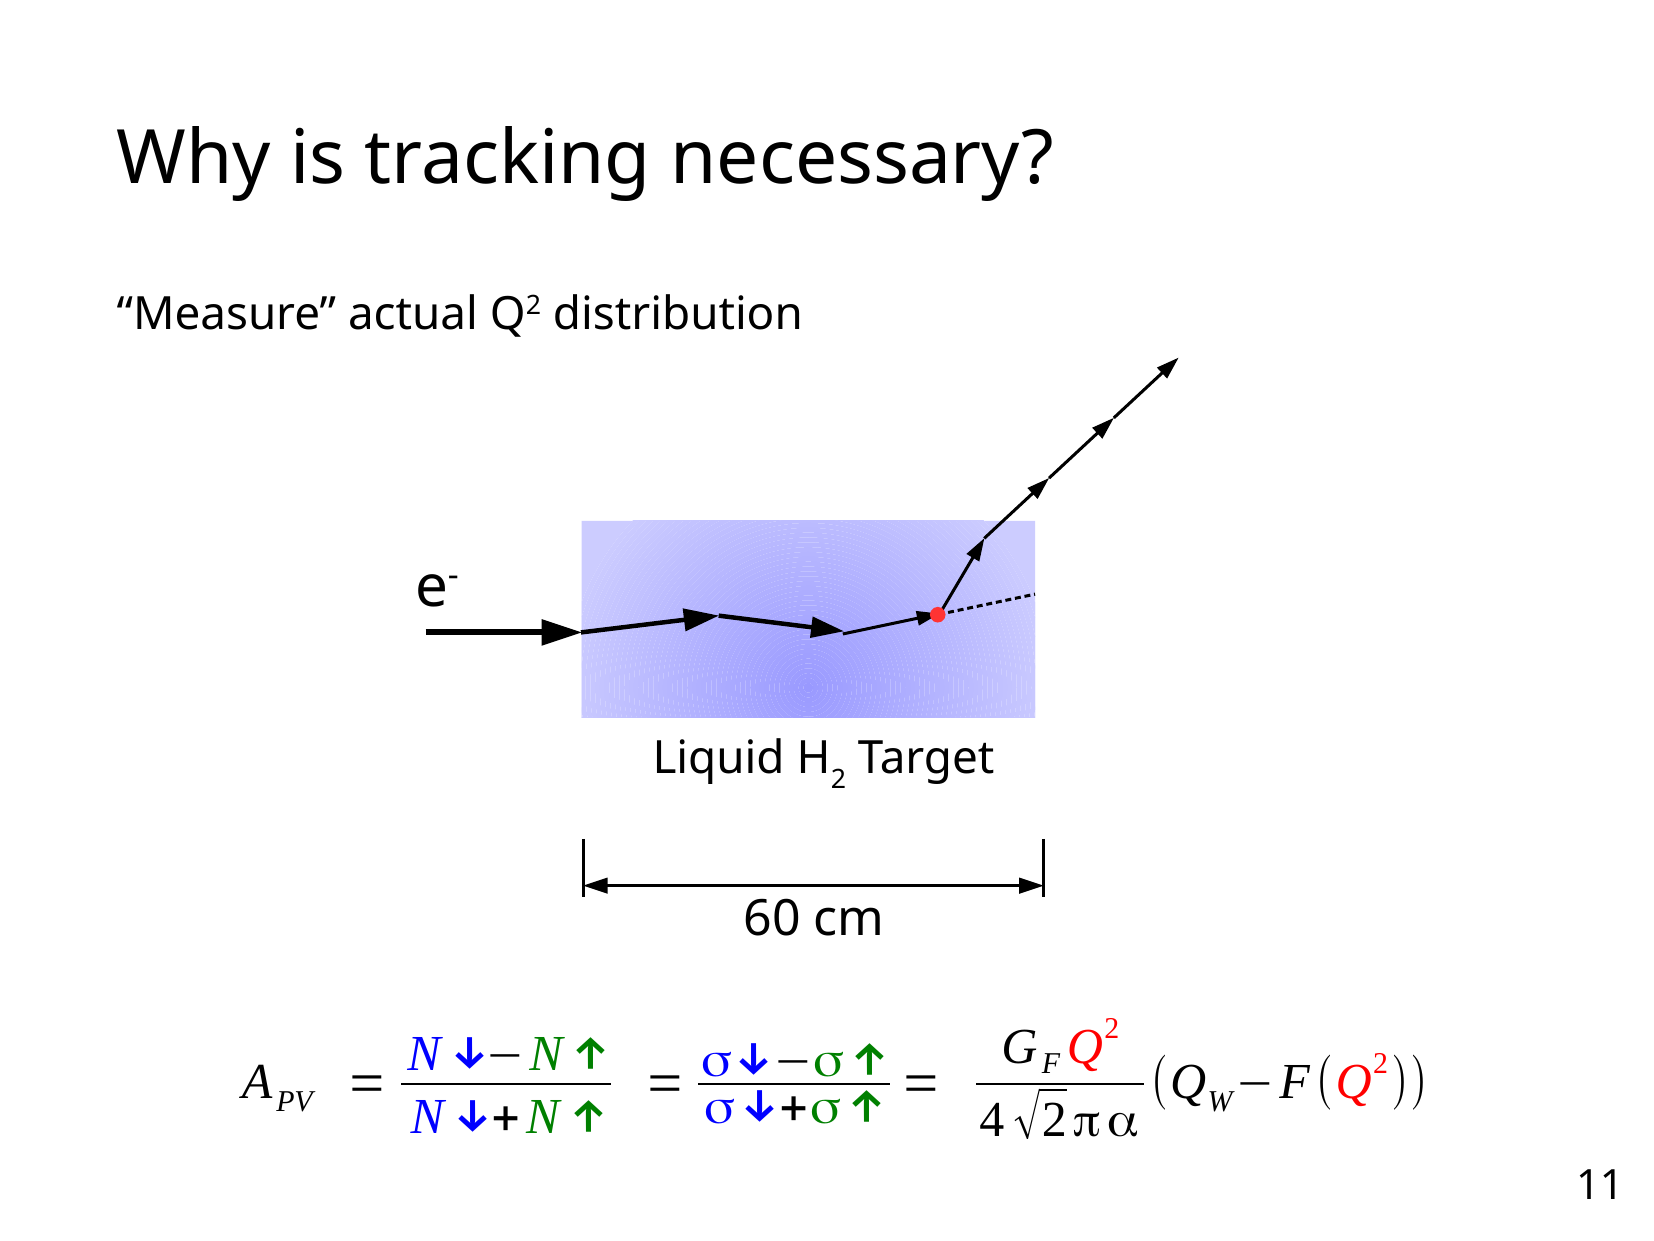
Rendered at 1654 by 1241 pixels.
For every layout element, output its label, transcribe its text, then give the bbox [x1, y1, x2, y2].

text_box Why is tracking necessary? [101, 95, 1272, 313]
text_box Liquid H2 Target [637, 717, 994, 804]
chart [223, 1010, 1438, 1149]
text_box [581, 536, 1036, 718]
text_box “Measure” actual Q2 distribution [101, 313, 1218, 536]
text_box e- [400, 536, 514, 709]
